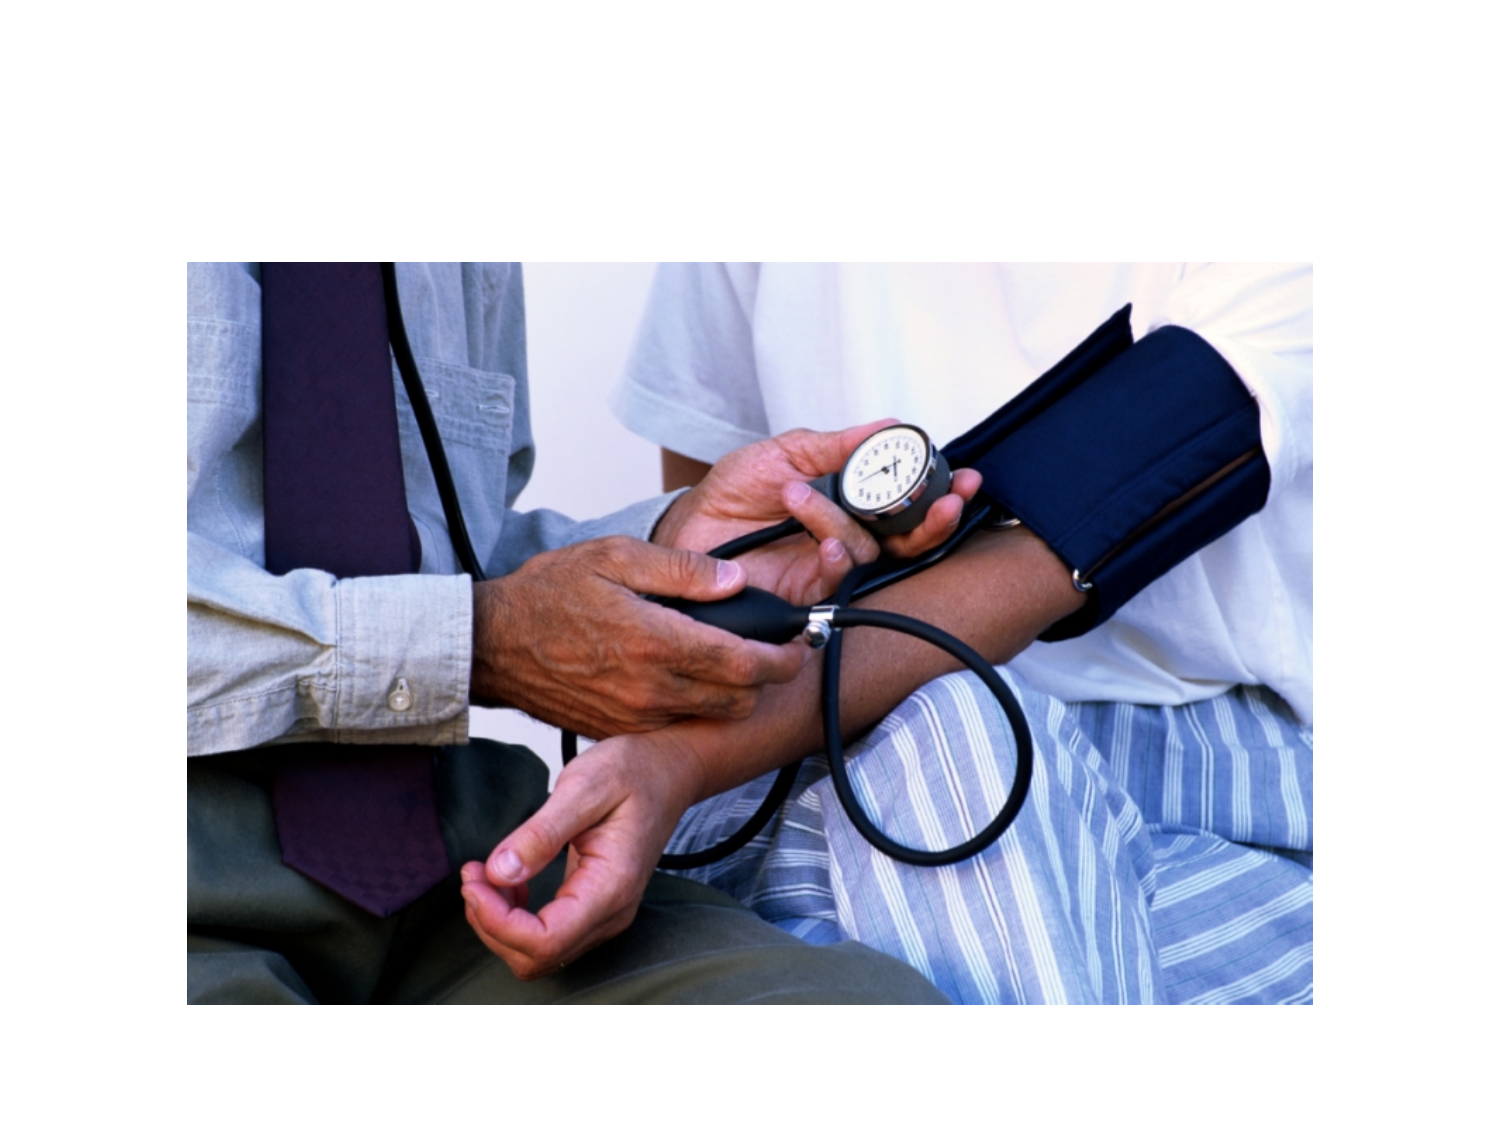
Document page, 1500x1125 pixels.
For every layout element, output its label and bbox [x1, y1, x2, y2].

picture [187, 262, 1313, 1005]
